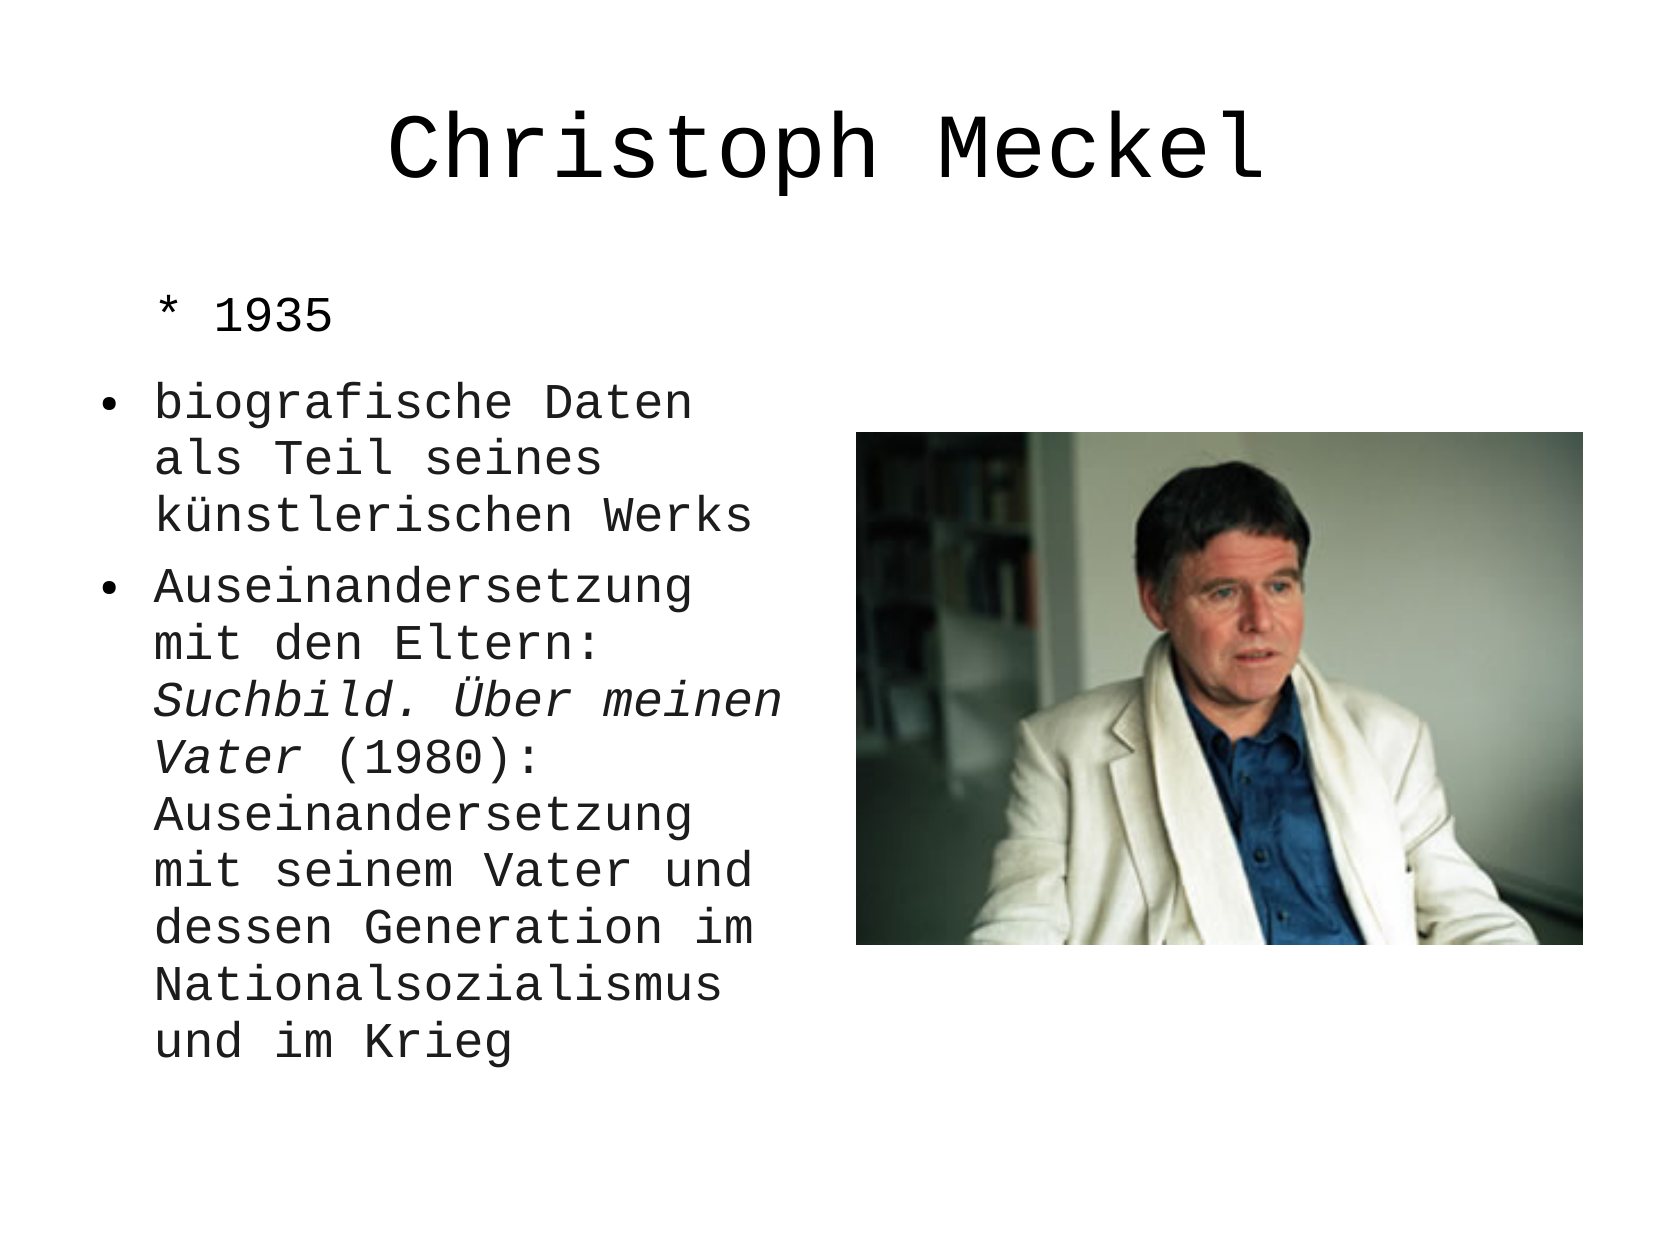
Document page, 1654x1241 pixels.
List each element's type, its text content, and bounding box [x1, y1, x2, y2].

list * 1935 biografische Daten als Teil seines künstlerischen Werks Auseinandersetzung mit den Eltern: Suchbild. Über meinen Vater (1980): Auseinandersetzung mit seinem Vater und dessen Generation im Nationalsozialismus und im Krieg [82, 290, 809, 1109]
title Christoph Meckel [82, 49, 1571, 257]
picture [856, 432, 1583, 945]
